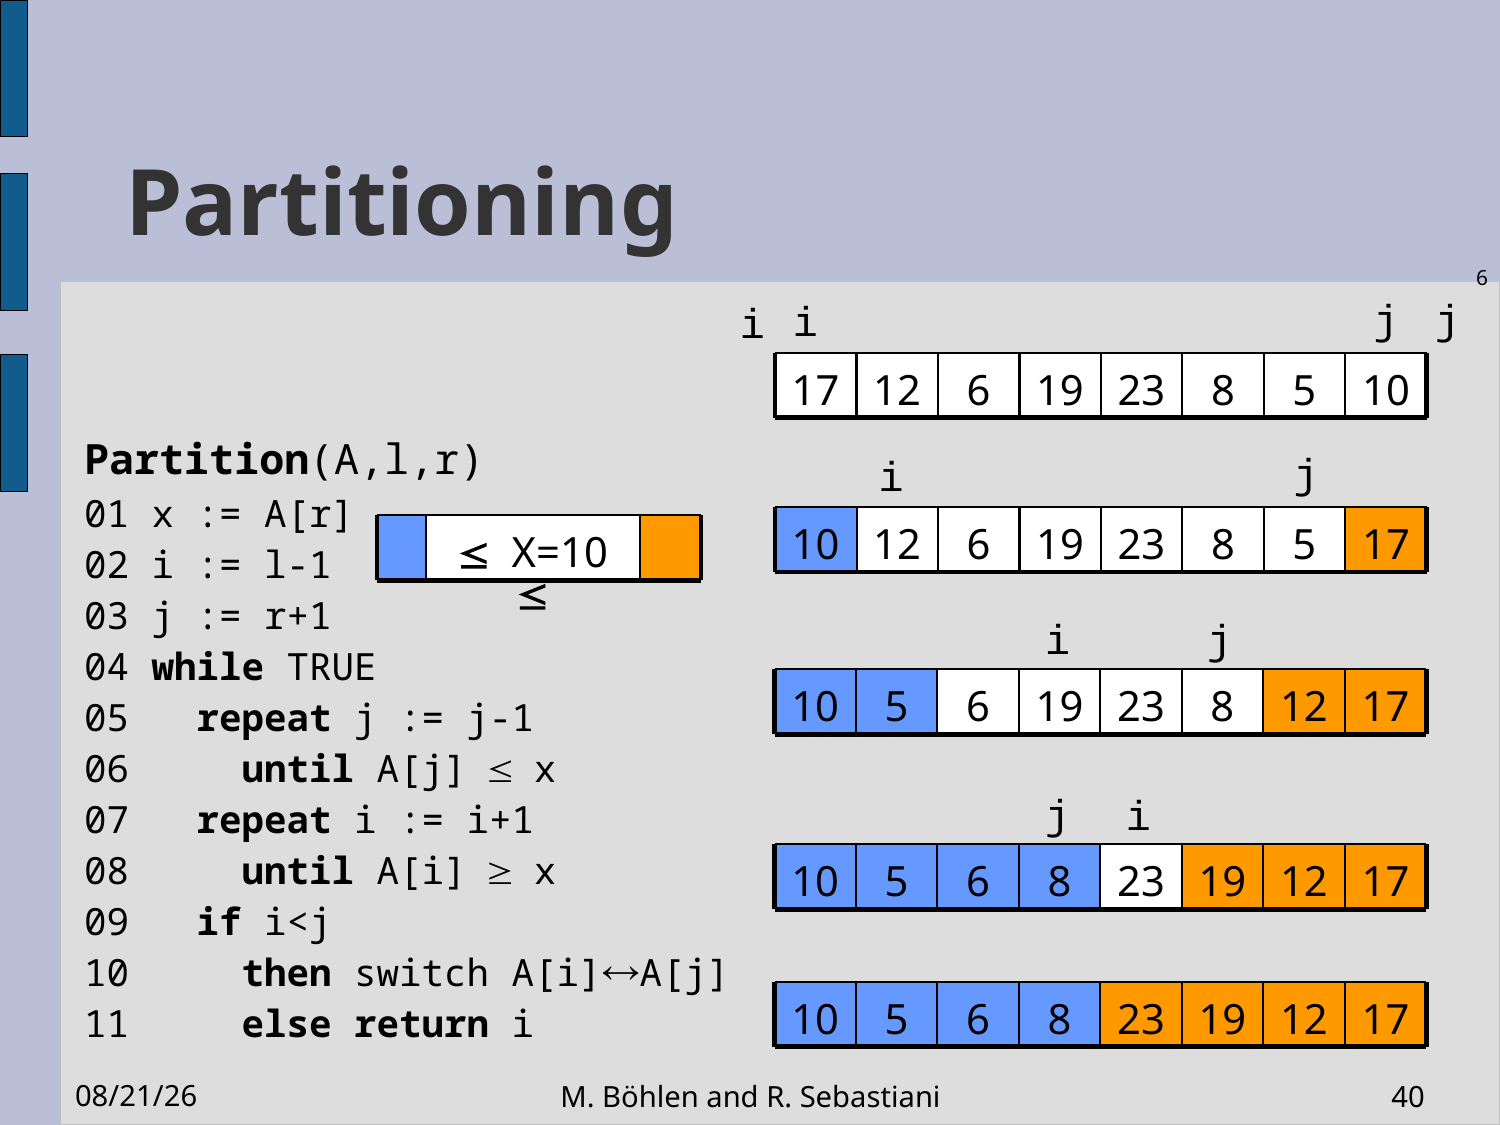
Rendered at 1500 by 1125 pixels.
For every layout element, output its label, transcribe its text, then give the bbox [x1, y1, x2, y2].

text_box 6 [938, 845, 1018, 907]
text_box 8 [1020, 845, 1099, 907]
text_box X=10  [427, 516, 639, 578]
text_box j [1278, 446, 1334, 509]
text_box i [1030, 612, 1086, 676]
text_box i [724, 296, 780, 359]
text_box 8 [1183, 670, 1262, 732]
text_box 17 [1346, 508, 1424, 570]
text_box 17 [777, 354, 855, 415]
text_box 10 [777, 670, 855, 732]
text_box [641, 516, 699, 578]
text_box 8 [1020, 983, 1099, 1044]
text_box 6 [1461, 255, 1500, 296]
text_box 10 [777, 845, 855, 907]
text_box 6 [939, 508, 1018, 570]
text_box j [1358, 292, 1414, 355]
text_box 5 [857, 670, 936, 732]
text_box 23 [1101, 670, 1181, 732]
text_box 8 [1183, 354, 1263, 415]
text_box 10 [1346, 354, 1424, 415]
text_box 10 [777, 508, 856, 570]
text_box 5 [1265, 508, 1344, 570]
text_box j [1192, 612, 1248, 676]
text_box 23 [1102, 508, 1181, 570]
text_box 17 [1346, 670, 1424, 732]
text_box i [778, 294, 833, 358]
text_box i [1111, 787, 1166, 851]
text_box j [1420, 292, 1476, 355]
text_box 23 [1102, 354, 1181, 415]
text_box 12 [1264, 845, 1344, 907]
text_box 5 [1265, 354, 1344, 415]
text_box 5 [857, 845, 936, 907]
text_box 19 [1021, 508, 1100, 570]
text_box 23 [1101, 845, 1181, 907]
text_box 8 [1183, 508, 1263, 570]
text_box 19 [1183, 845, 1262, 907]
text_box 17 [1346, 845, 1424, 907]
text_box [379, 516, 425, 578]
text_box 6 [938, 983, 1018, 1044]
text_box 12 [858, 354, 937, 415]
text_box 19 [1021, 354, 1100, 415]
text_box 12 [1264, 670, 1344, 732]
text_box 12 [1264, 983, 1344, 1044]
text_box 17 [1346, 983, 1424, 1044]
text_box 19 [1183, 983, 1262, 1044]
text_box 12 [858, 508, 937, 570]
text_box 19 [1020, 670, 1099, 732]
text_box i [863, 449, 919, 512]
text_box 23 [1101, 983, 1181, 1044]
text_box j [1030, 787, 1086, 851]
title Partitioning [110, 67, 1392, 271]
text_box 5 [857, 983, 936, 1044]
text_box Partition(A,l,r) 01 x := A[r] 02 i := l-1 03 j := r+1 04 while TRUE 05 repeat j := j-1 06 until A[j]x 07 repeat i := i+1 08 until A[i]x 09 if i<j 10 then switch A[i]A[j] 11 else return i [69, 422, 757, 1057]
text_box 6 [938, 670, 1018, 732]
text_box 6 [939, 354, 1018, 415]
text_box 10 [777, 983, 855, 1044]
